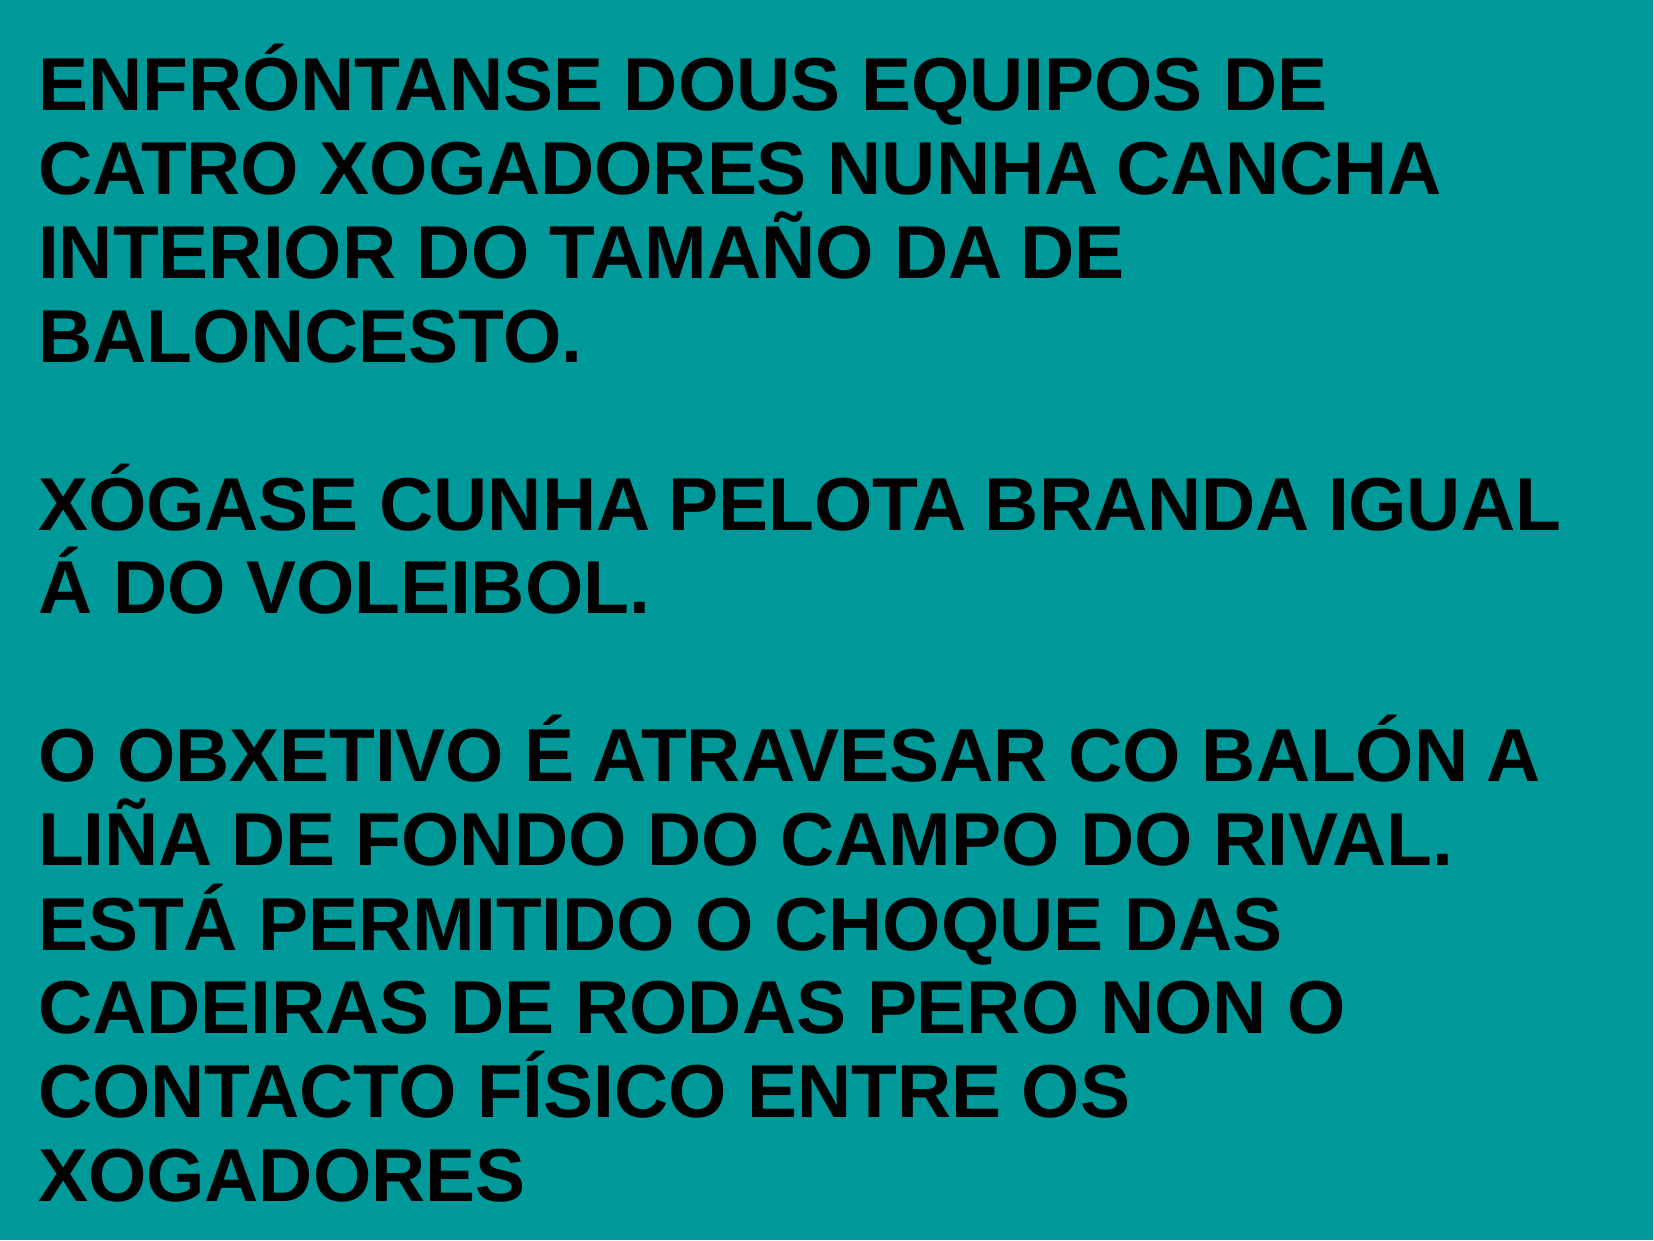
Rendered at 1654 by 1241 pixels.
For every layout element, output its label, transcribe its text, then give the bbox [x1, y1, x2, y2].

text_box ENFRÓNTANSE DOUS EQUIPOS DE CATRO XOGADORES NUNHA CANCHA INTERIOR DO TAMAÑO DA DE BALONCESTO. XÓGASE CUNHA PELOTA BRANDA IGUAL Á DO VOLEIBOL. O OBXETIVO É ATRAVESAR CO BALÓN A LIÑA DE FONDO DO CAMPO DO RIVAL. ESTÁ PERMITIDO O CHOQUE DAS CADEIRAS DE RODAS PERO NON O CONTACTO FÍSICO ENTRE OS XOGADORES [23, 34, 1607, 1226]
